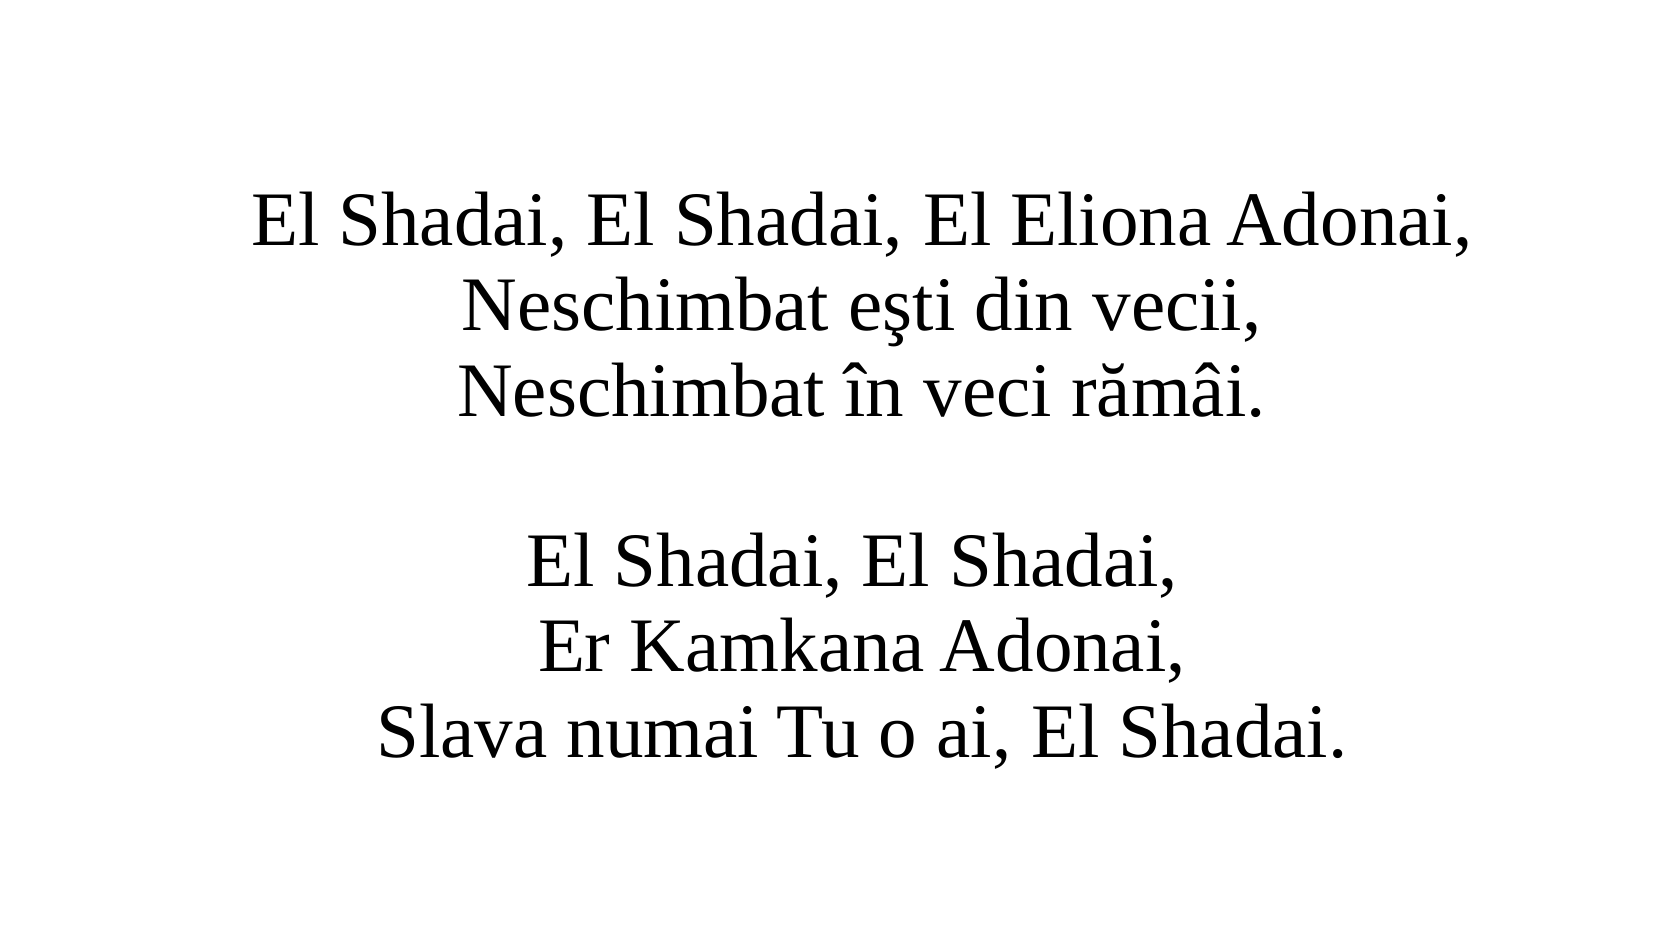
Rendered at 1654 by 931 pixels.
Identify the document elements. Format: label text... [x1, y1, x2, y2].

subtitle El Shadai, El Shadai, El Eliona Adonai, Neschimbat eşti din vecii, Neschimbat în veci rămâi. El Shadai, El Shadai, Er Kamkana Adonai, Slava numai Tu o ai, El Shadai. [165, 176, 1489, 774]
